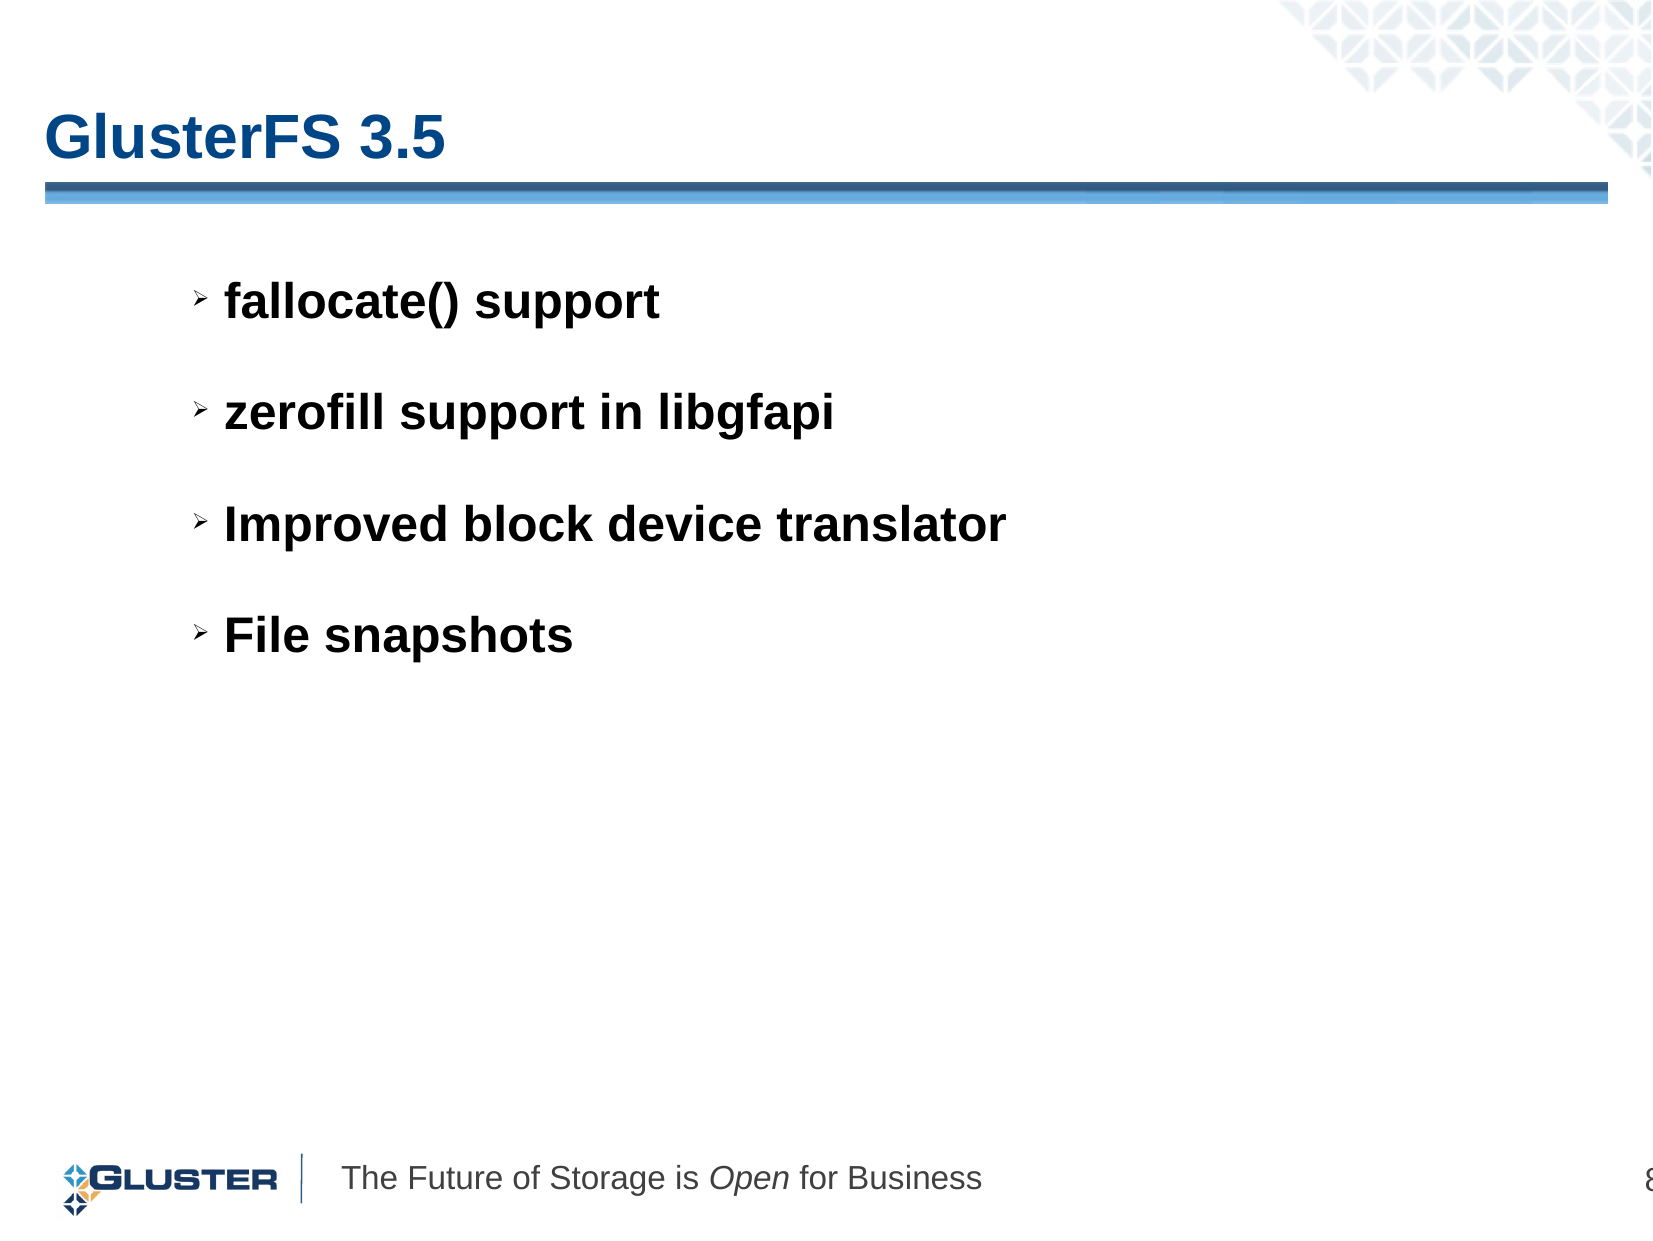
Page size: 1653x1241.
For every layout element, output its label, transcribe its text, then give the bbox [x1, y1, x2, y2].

text_box fallocate() support zerofill support in libgfapi Improved block device translator File snapshots [177, 265, 1565, 1093]
picture [45, 0, 1652, 204]
picture [38, 1145, 292, 1237]
text_box GlusterFS 3.5 [29, 94, 1388, 180]
